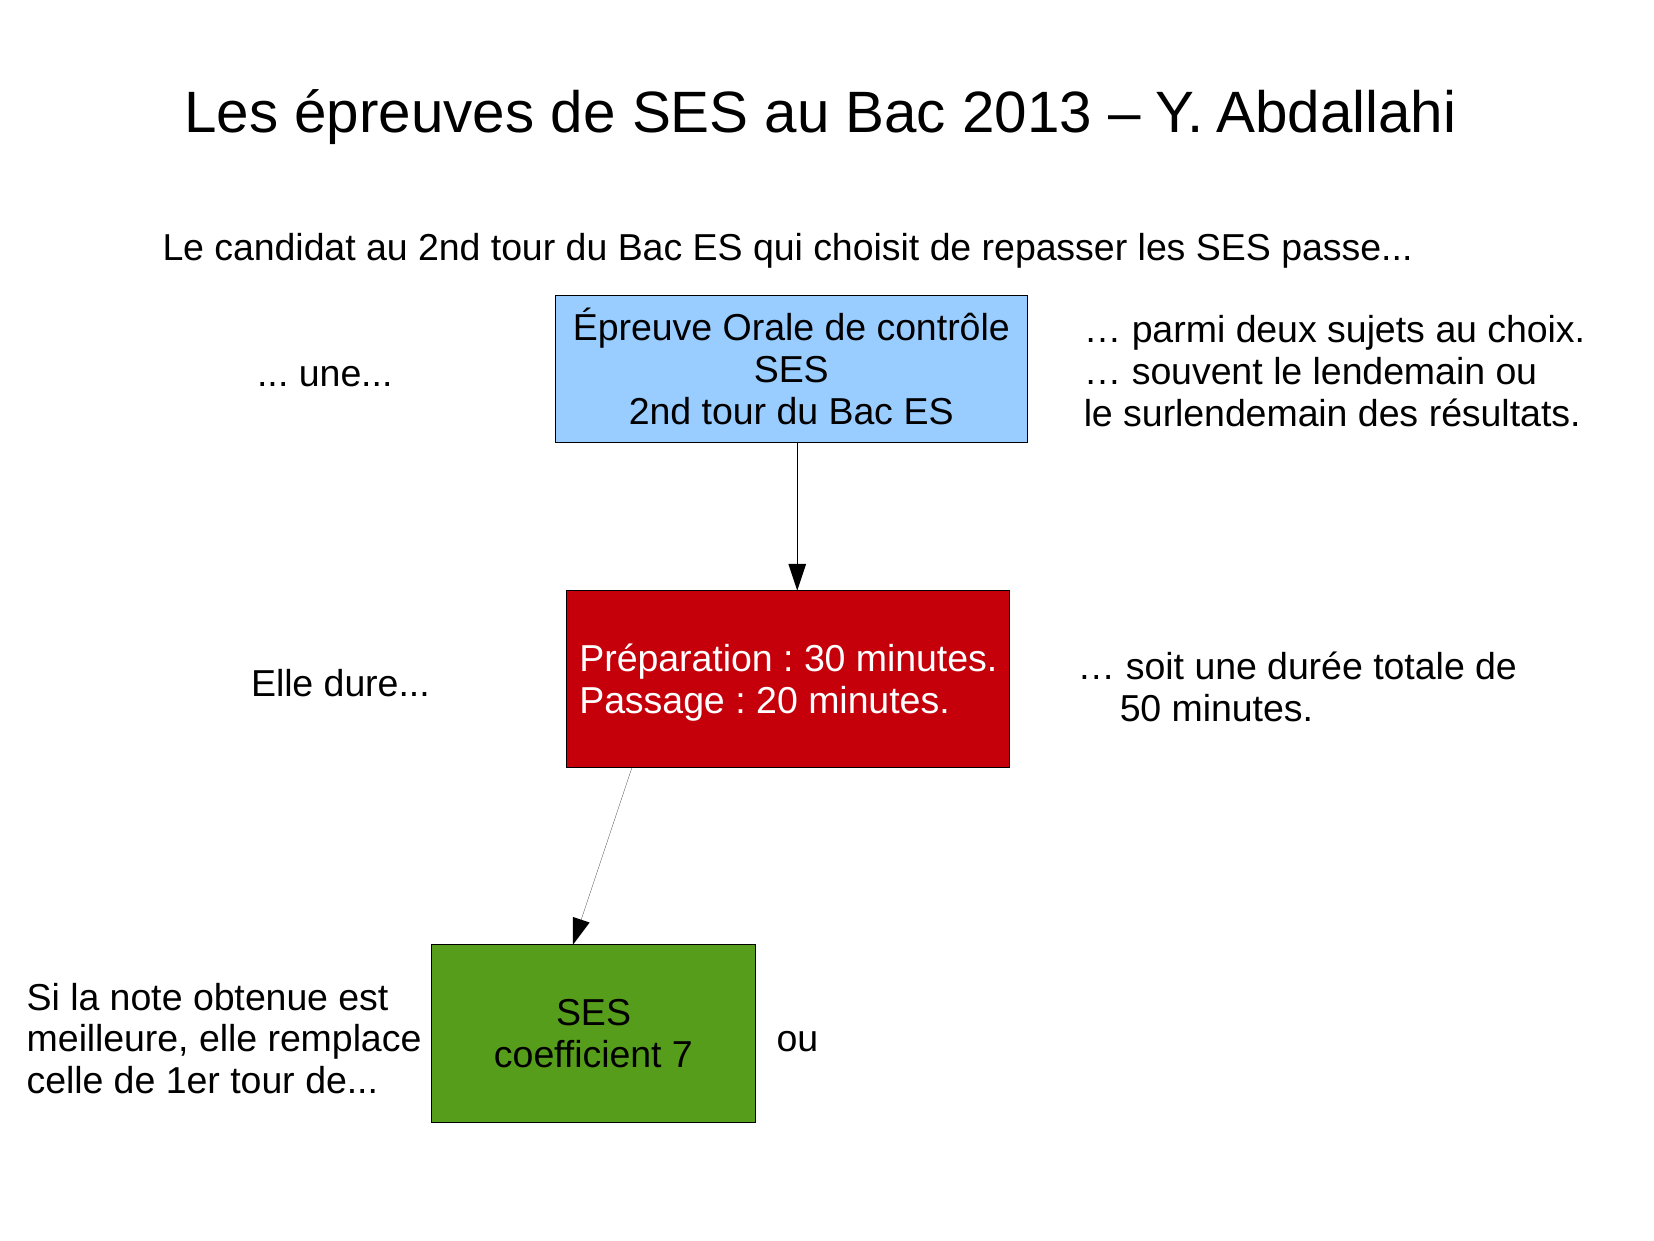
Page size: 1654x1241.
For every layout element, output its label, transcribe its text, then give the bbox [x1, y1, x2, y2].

text_box ... une... [147, 345, 502, 403]
text_box Si la note obtenue est meilleure, elle remplace celle de 1er tour de... [11, 968, 438, 1110]
text_box Elle dure... [236, 655, 446, 713]
text_box SES coefficient 7 [431, 944, 756, 1123]
text_box … soit une durée totale de 50 minutes. [1062, 637, 1533, 737]
text_box Épreuve Orale de contrôle SES 2nd tour du Bac ES [555, 295, 1028, 443]
text_box Le candidat au 2nd tour du Bac ES qui choisit de repasser les SES passe... [147, 218, 1431, 276]
text_box ou [761, 1009, 834, 1067]
text_box … parmi deux sujets au choix. … souvent le lendemain ou le surlendemain des résultats. [1069, 301, 1602, 442]
title Les épreuves de SES au Bac 2013 – Y. Abdallahi [76, 53, 1566, 172]
text_box Préparation : 30 minutes. Passage : 20 minutes. [566, 590, 1010, 768]
